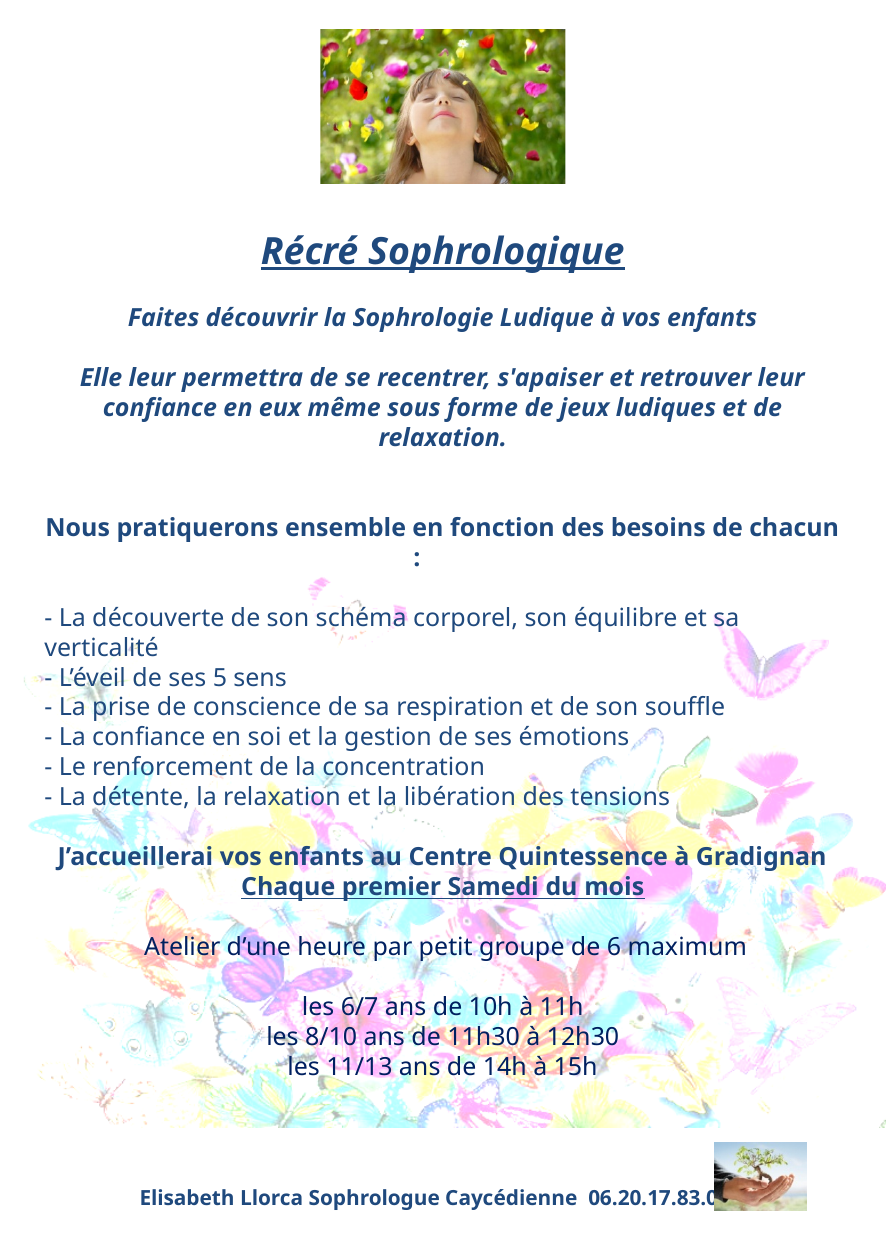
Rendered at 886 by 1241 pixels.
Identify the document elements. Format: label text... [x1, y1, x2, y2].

picture [320, 29, 566, 159]
picture [0, 567, 886, 1129]
picture [714, 1142, 807, 1211]
subtitle Récré Sophrologique Faites découvrir la Sophrologie Ludique à vos enfants Elle leur permettra de se recentrer, s'apaiser et retrouver leur confiance en eux même sous forme de jeux ludiques et de relaxation. Nous pratiquerons ensemble en fonction des besoins de chacun : - La découverte de son schéma corporel, son équilibre et sa verticalité - L’éveil de ses 5 sens - La prise de conscience de sa respiration et de son souffle - La confiance en soi et la gestion de ses émotions - Le renforcement de la concentration - La détente, la relaxation et la libération des tensions J’accueillerai vos enfants au Centre Quintessence à Gradignan Chaque premier Samedi du mois Atelier d’une heure par petit groupe de 6 maximum les 6/7 ans de 10h à 11h les 8/10 ans de 11h30 à 12h30 les 11/13 ans de 14h à 15h [29, 159, 857, 1079]
text_box Elisabeth Llorca Sophrologue Caycédienne 06.20.17.83.07 [124, 1176, 762, 1217]
